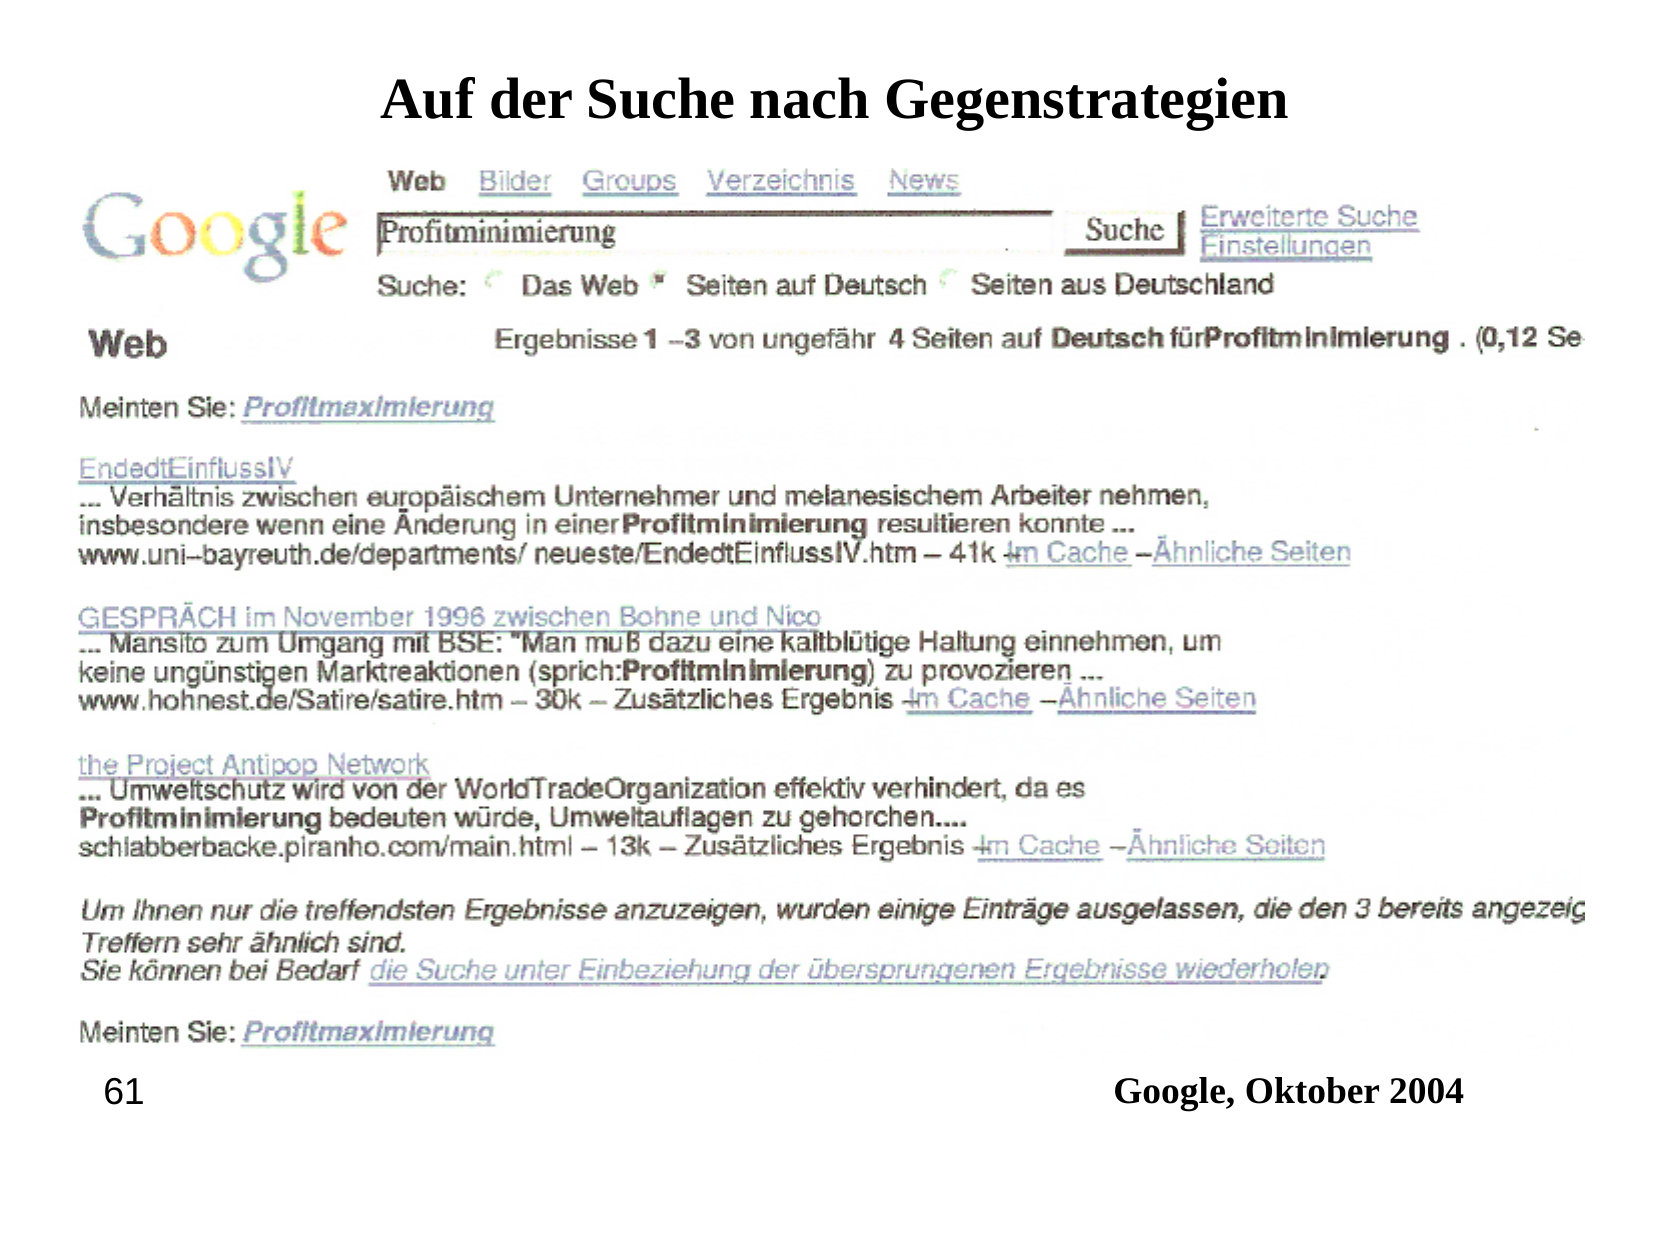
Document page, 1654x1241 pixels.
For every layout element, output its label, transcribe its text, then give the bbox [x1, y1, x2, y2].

text_box Auf der Suche nach Gegenstrategien [366, 59, 1329, 139]
text_box Google, Oktober 2004 [1098, 1062, 1483, 1120]
text_box <Nummer> [88, 1062, 306, 1120]
picture [69, 167, 1585, 1063]
